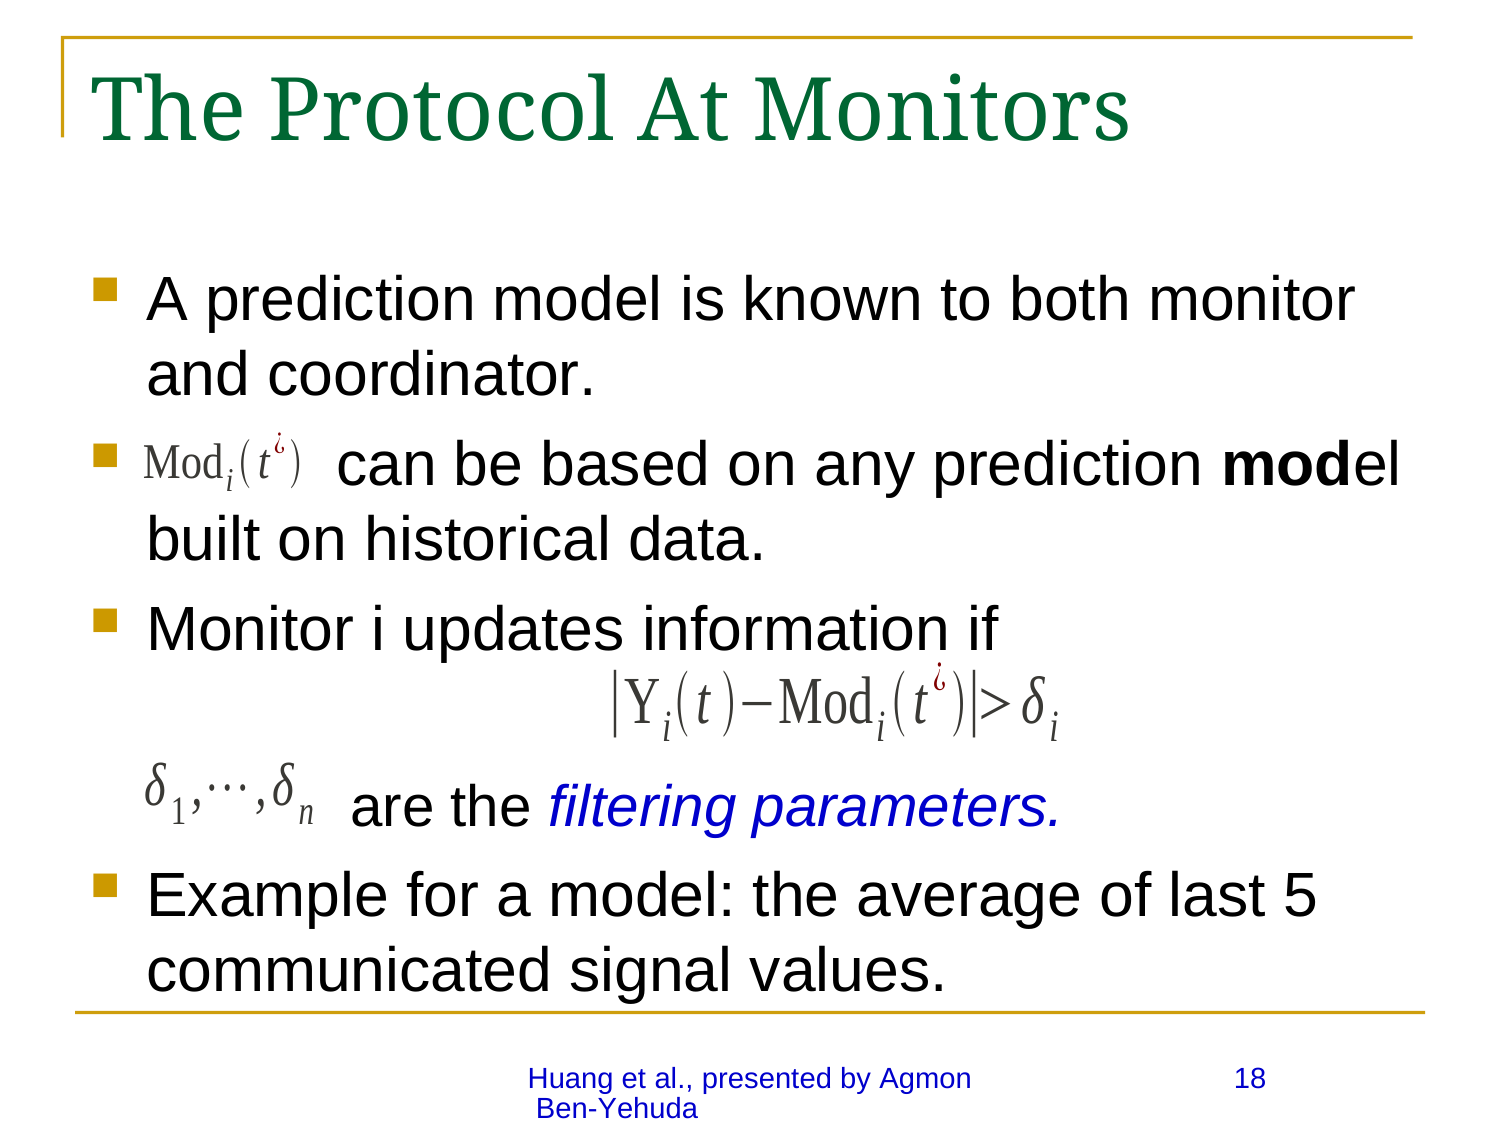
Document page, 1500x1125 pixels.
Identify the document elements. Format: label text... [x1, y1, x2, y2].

chart [132, 752, 330, 833]
chart [132, 425, 317, 500]
list A prediction model is known to both monitor and coordinator. can be based on any prediction model built on historical data. Monitor i updates information if are the filtering parameters. Example for a model: the average of last 5 communicated signal values. [75, 249, 1426, 1075]
title The Protocol At Monitors [75, 45, 1426, 188]
